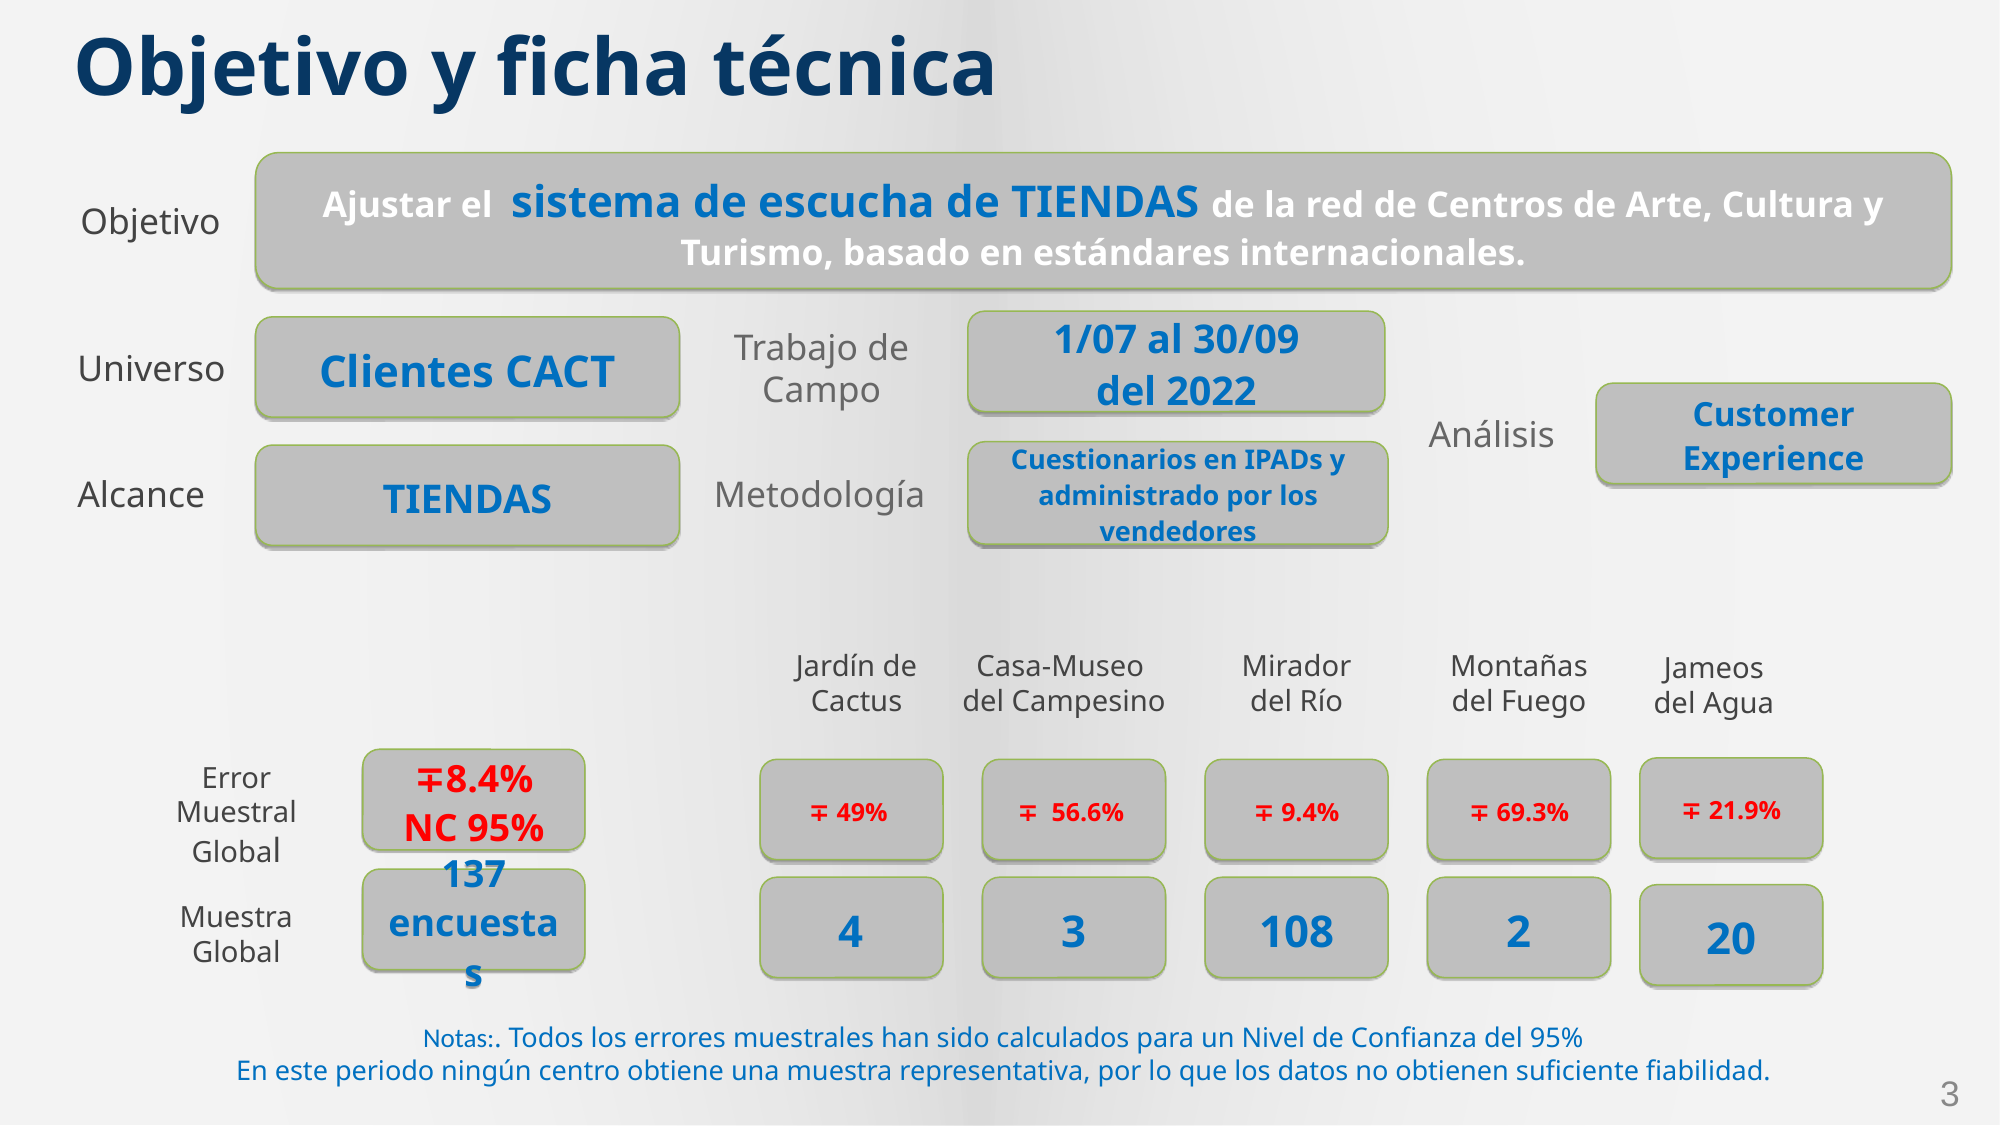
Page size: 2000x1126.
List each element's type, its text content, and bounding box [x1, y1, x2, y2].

text_box Alcance [36, 462, 255, 524]
text_box 108 [1205, 877, 1389, 978]
text_box ∓ 56.6% [982, 759, 1166, 860]
slide_number 3 [1609, 1062, 1960, 1122]
text_box ∓8.4% NC 95% [362, 749, 585, 850]
text_box Mirador del Río [1205, 629, 1389, 736]
text_box Cuestionarios en IPADs y administrado por los vendedores [967, 441, 1389, 545]
text_box Análisis [1387, 402, 1596, 464]
text_box Trabajo de Campo [679, 315, 964, 419]
text_box Customer Experience [1596, 383, 1952, 484]
text_box ∓ 21.9% [1639, 757, 1823, 859]
text_box ∓ 49% [760, 759, 944, 860]
title Objetivo y ficha técnica [55, 2, 1934, 126]
text_box Clientes CACT [255, 316, 679, 418]
text_box 1/07 al 30/09 del 2022 [967, 311, 1385, 412]
text_box Notas:. Todos los errores muestrales han sido calculados para un Nivel de Confianza del 95% En este periodo ningún centro obtiene una muestra representativa, por lo que los datos no obtienen suficiente fiabilidad. [54, 1011, 1952, 1063]
text_box Jameos del Agua [1622, 631, 1806, 738]
text_box ∓ 69.3% [1427, 759, 1611, 860]
text_box Objetivo [46, 190, 255, 251]
text_box 3 [982, 877, 1166, 978]
text_box Universo [47, 336, 255, 398]
text_box TIENDAS [255, 445, 680, 546]
text_box Muestra Global [121, 888, 352, 978]
text_box Ajustar el sistema de escucha de TIENDAS de la red de Centros de Arte, Cultura y Turismo, basado en estándares internacionales. [255, 152, 1952, 289]
text_box 137 encuestas [362, 869, 585, 970]
text_box Casa-Museo del Campesino [943, 629, 1185, 736]
text_box 2 [1427, 877, 1611, 978]
text_box 4 [760, 877, 944, 978]
text_box Metodología [682, 462, 967, 524]
text_box Error Muestral Global [123, 749, 350, 879]
text_box Jardín de Cactus [745, 629, 943, 736]
text_box 20 [1639, 884, 1823, 986]
text_box ∓ 9.4% [1205, 759, 1389, 860]
text_box Montañas del Fuego [1427, 629, 1611, 736]
